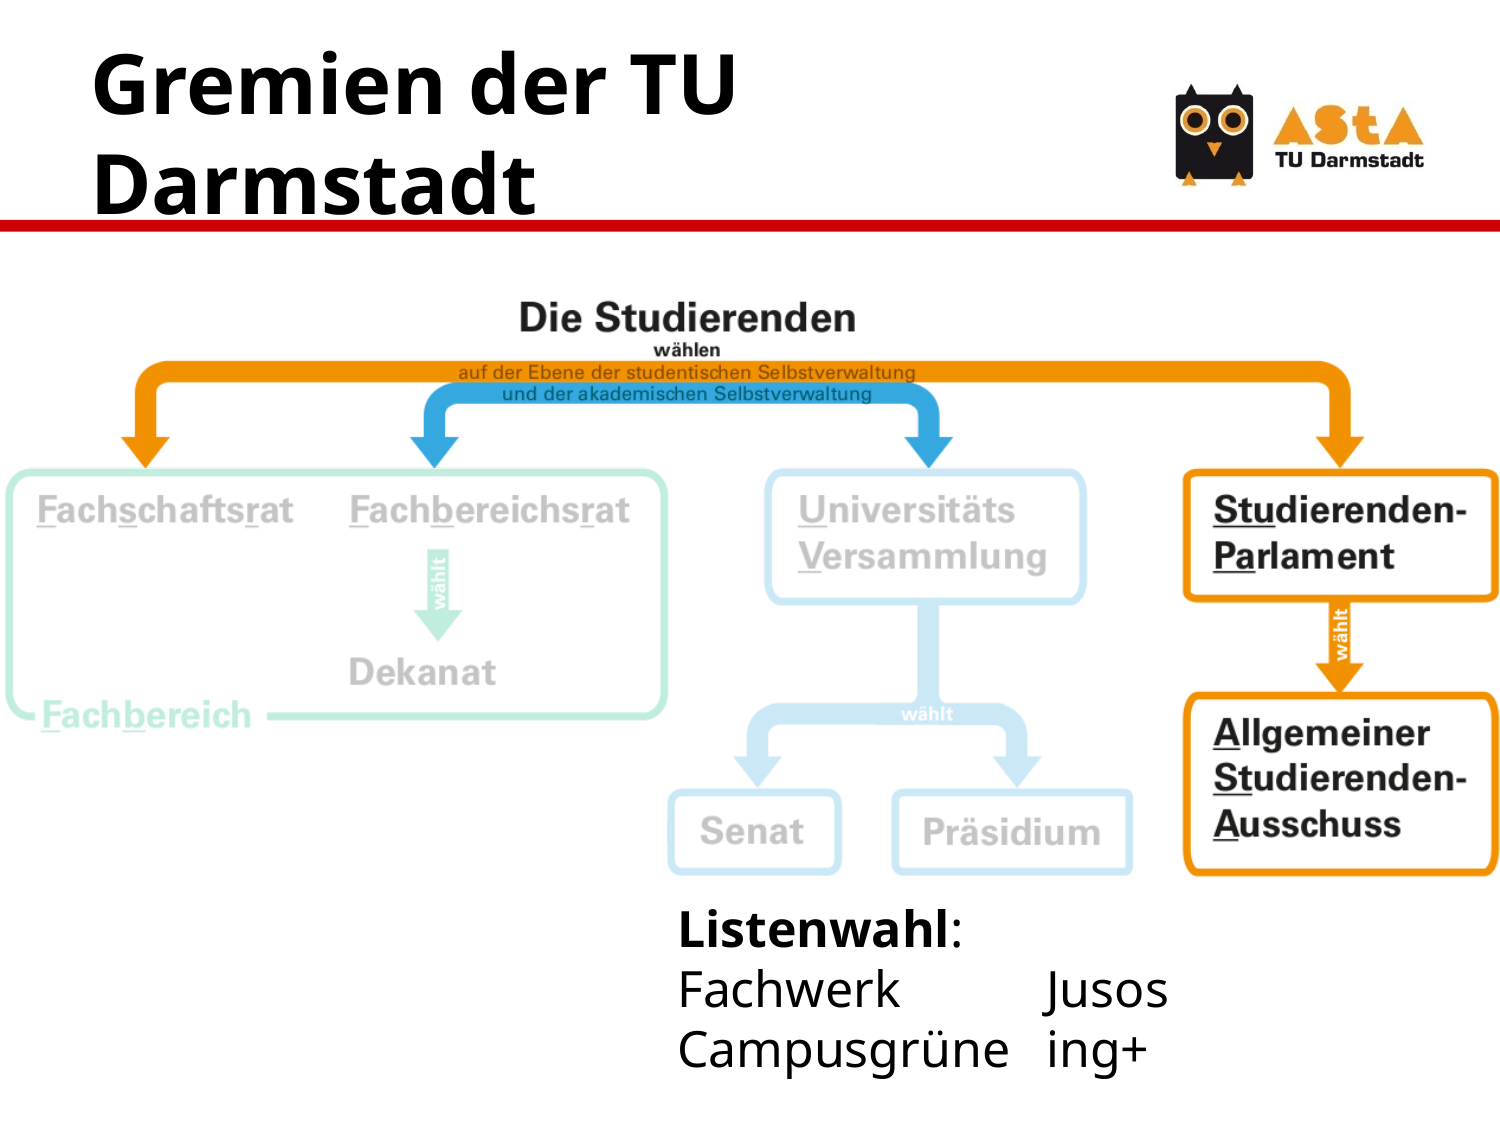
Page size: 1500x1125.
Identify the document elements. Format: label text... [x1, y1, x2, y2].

text_box [0, 468, 1164, 965]
title Gremien der TU Darmstadt [75, 66, 1152, 197]
text_box Listenwahl: Fachwerk Jusos Campusgrüne ing+ [662, 890, 1477, 1086]
picture [0, 290, 1500, 915]
picture [1163, 78, 1434, 190]
